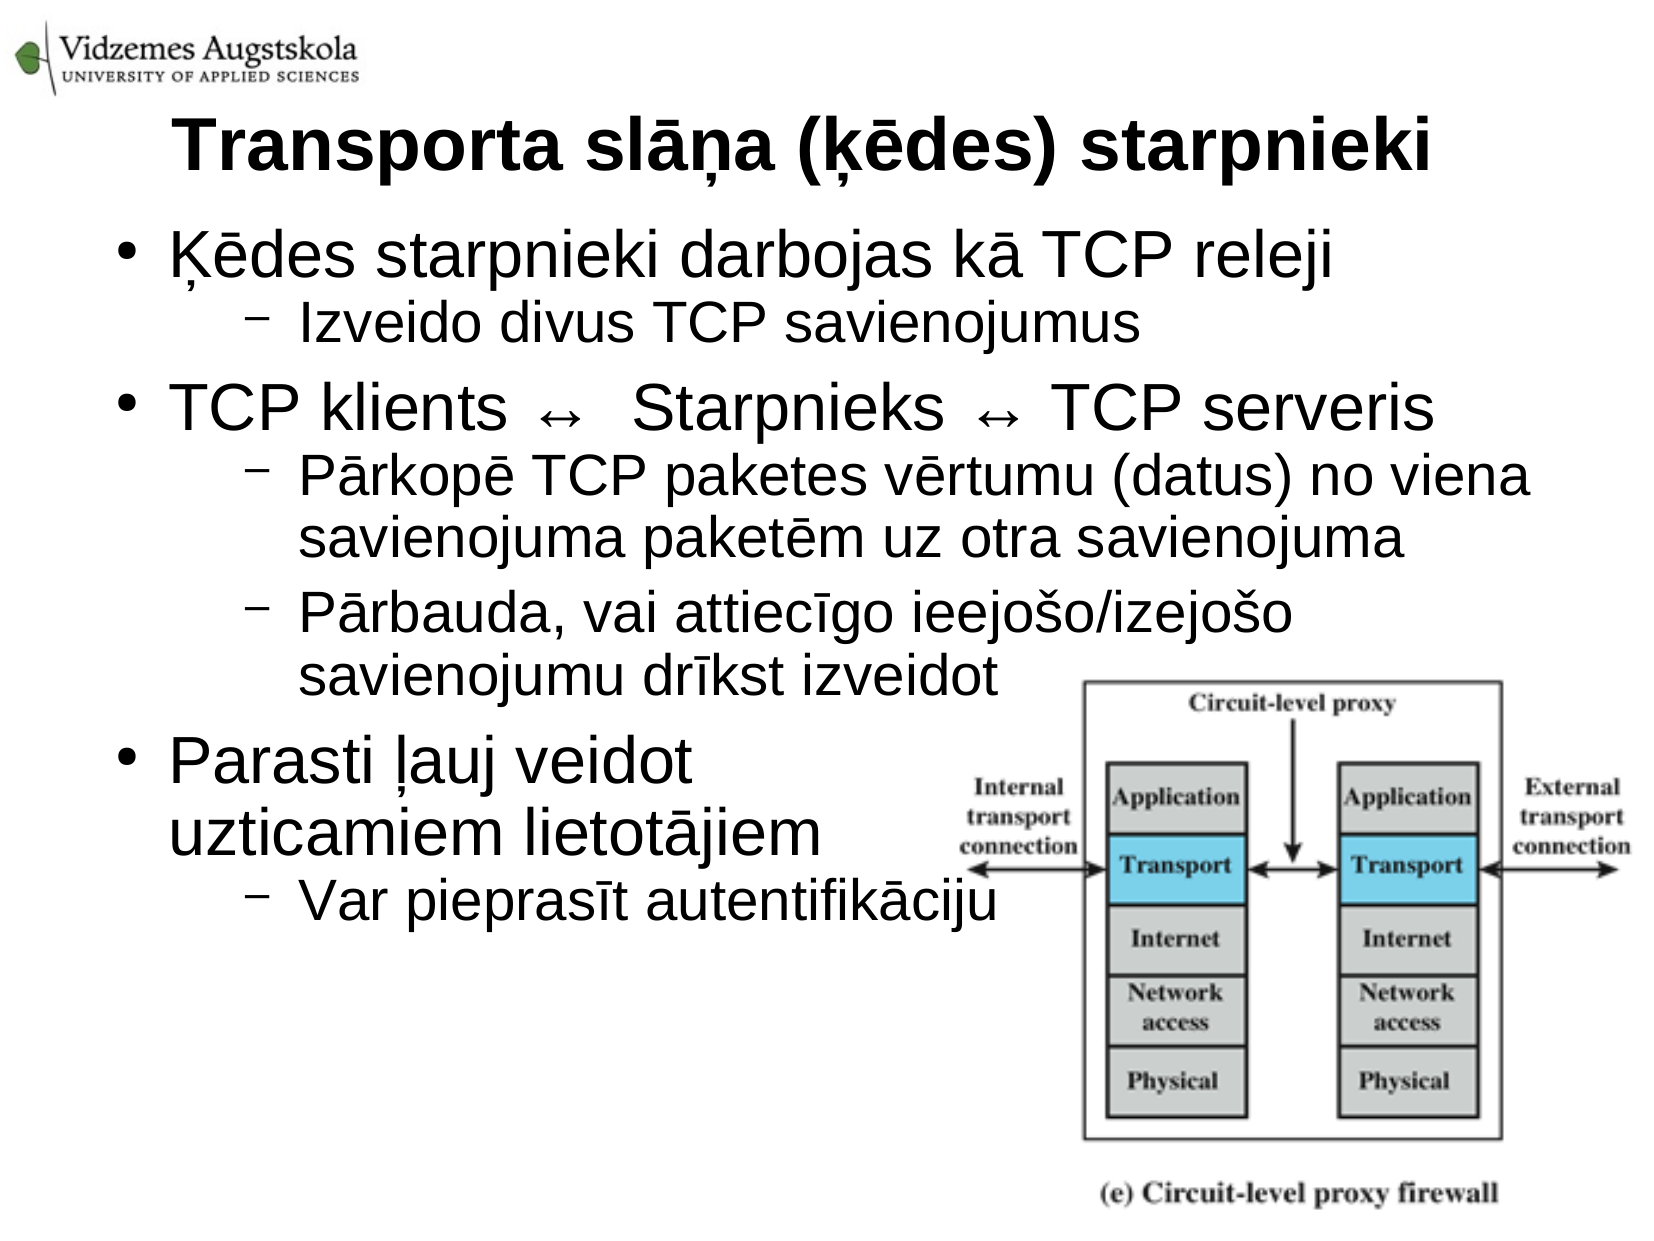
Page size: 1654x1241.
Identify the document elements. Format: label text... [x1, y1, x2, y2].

title Transporta slāņa (ķēdes) starpnieki [94, 96, 1512, 195]
picture [5, 2, 368, 113]
picture [944, 657, 1642, 1229]
list Ķēdes starpnieki darbojas kā TCP releji Izveido divus TCP savienojumus TCP klients ↔ Starpnieks ↔ TCP serveris Pārkopē TCP paketes vērtumu (datus) no viena savienojuma paketēm uz otra savienojuma Pārbauda, vai attiecīgo ieejošo/izejošo savienojumu drīkst izveidot Parasti ļauj veidot uzticamiem lietotājiem Var pieprasīt autentifikāciju [82, 212, 1569, 1107]
